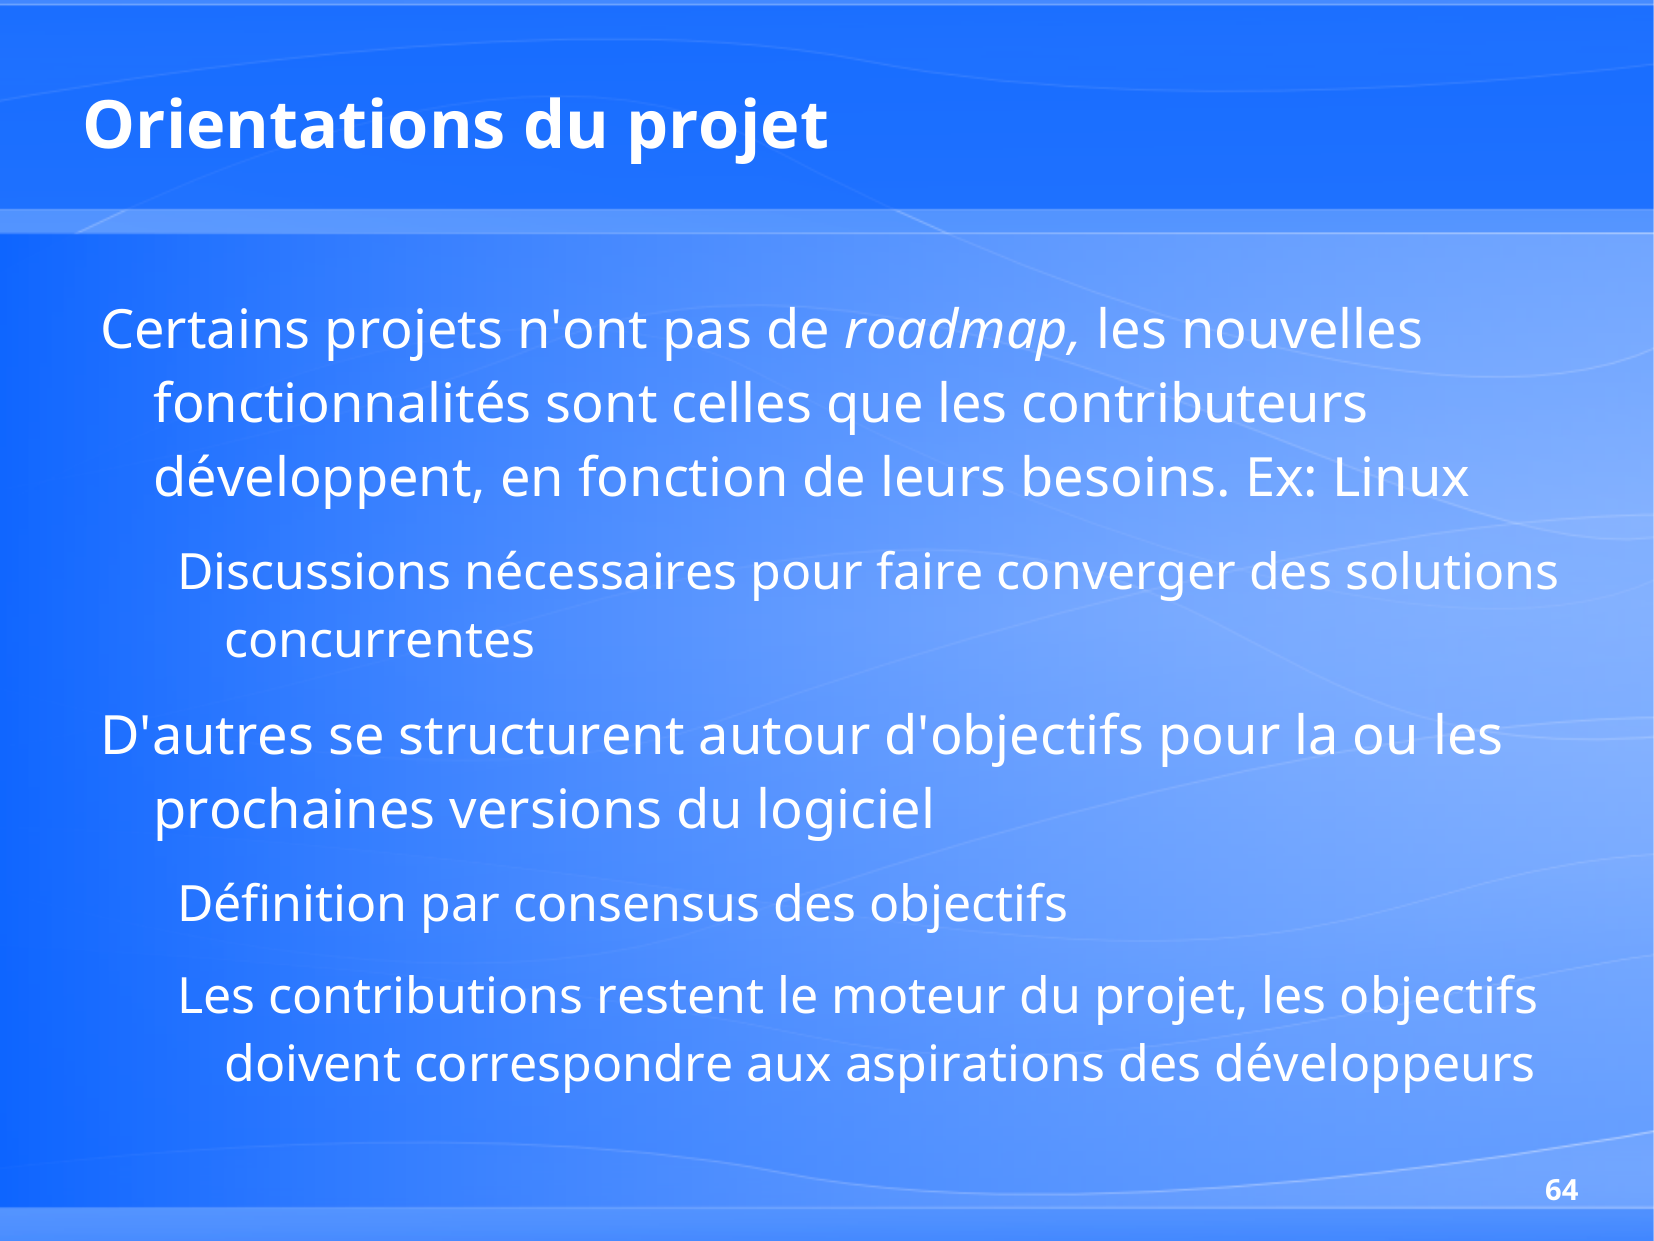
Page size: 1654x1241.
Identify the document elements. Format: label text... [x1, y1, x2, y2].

list Certains projets n'ont pas de roadmap, les nouvelles fonctionnalités sont celles que les contributeurs développent, en fonction de leurs besoins. Ex: Linux Discussions nécessaires pour faire converger des solutions concurrentes D'autres se structurent autour d'objectifs pour la ou les prochaines versions du logiciel Définition par consensus des objectifs Les contributions restent le moteur du projet, les objectifs doivent correspondre aux aspirations des développeurs [82, 290, 1571, 1113]
picture [0, 0, 1654, 1241]
title Orientations du projet [23, 15, 1625, 229]
